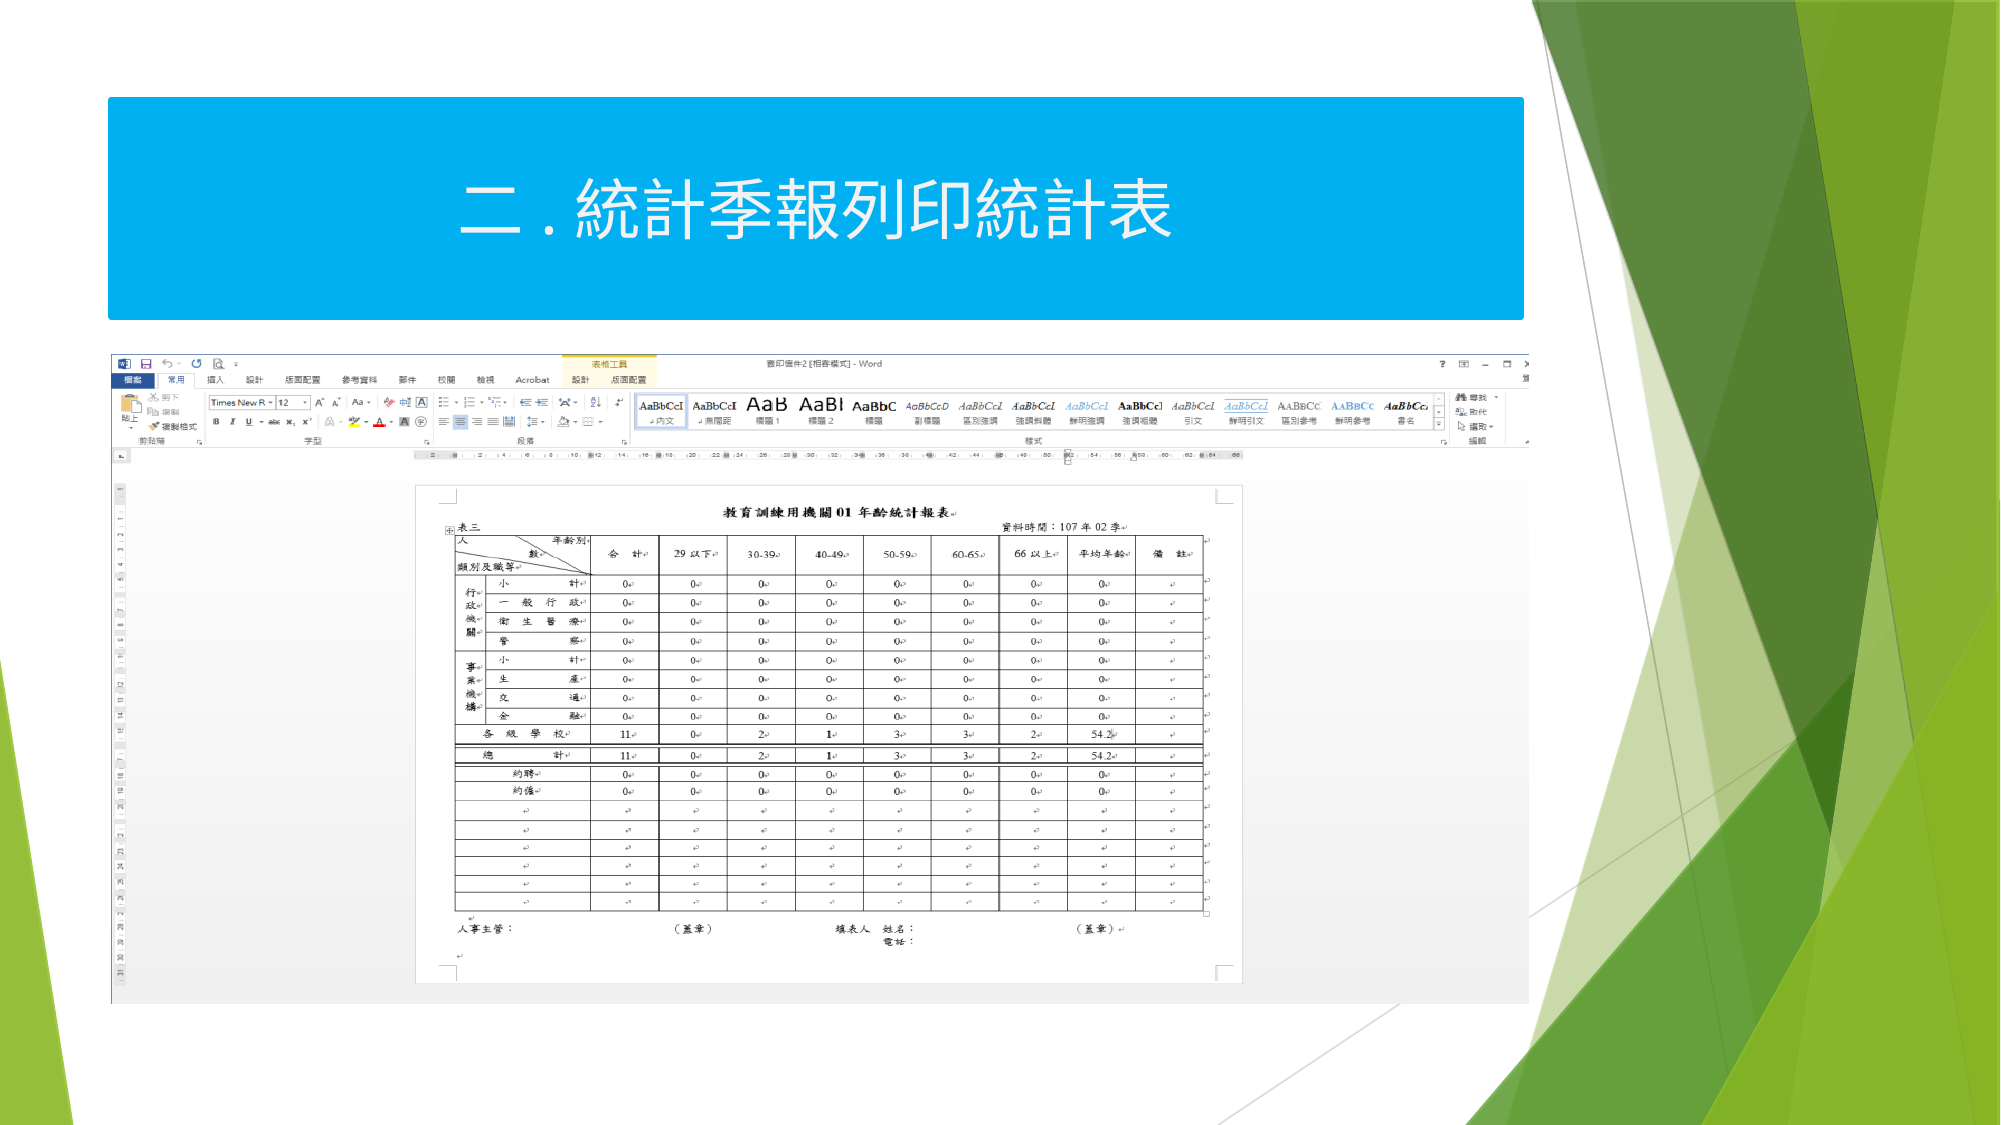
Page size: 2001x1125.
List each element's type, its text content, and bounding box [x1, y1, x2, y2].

picture [111, 354, 1529, 1004]
title 二.統計季報列印統計表 [111, 99, 1522, 317]
